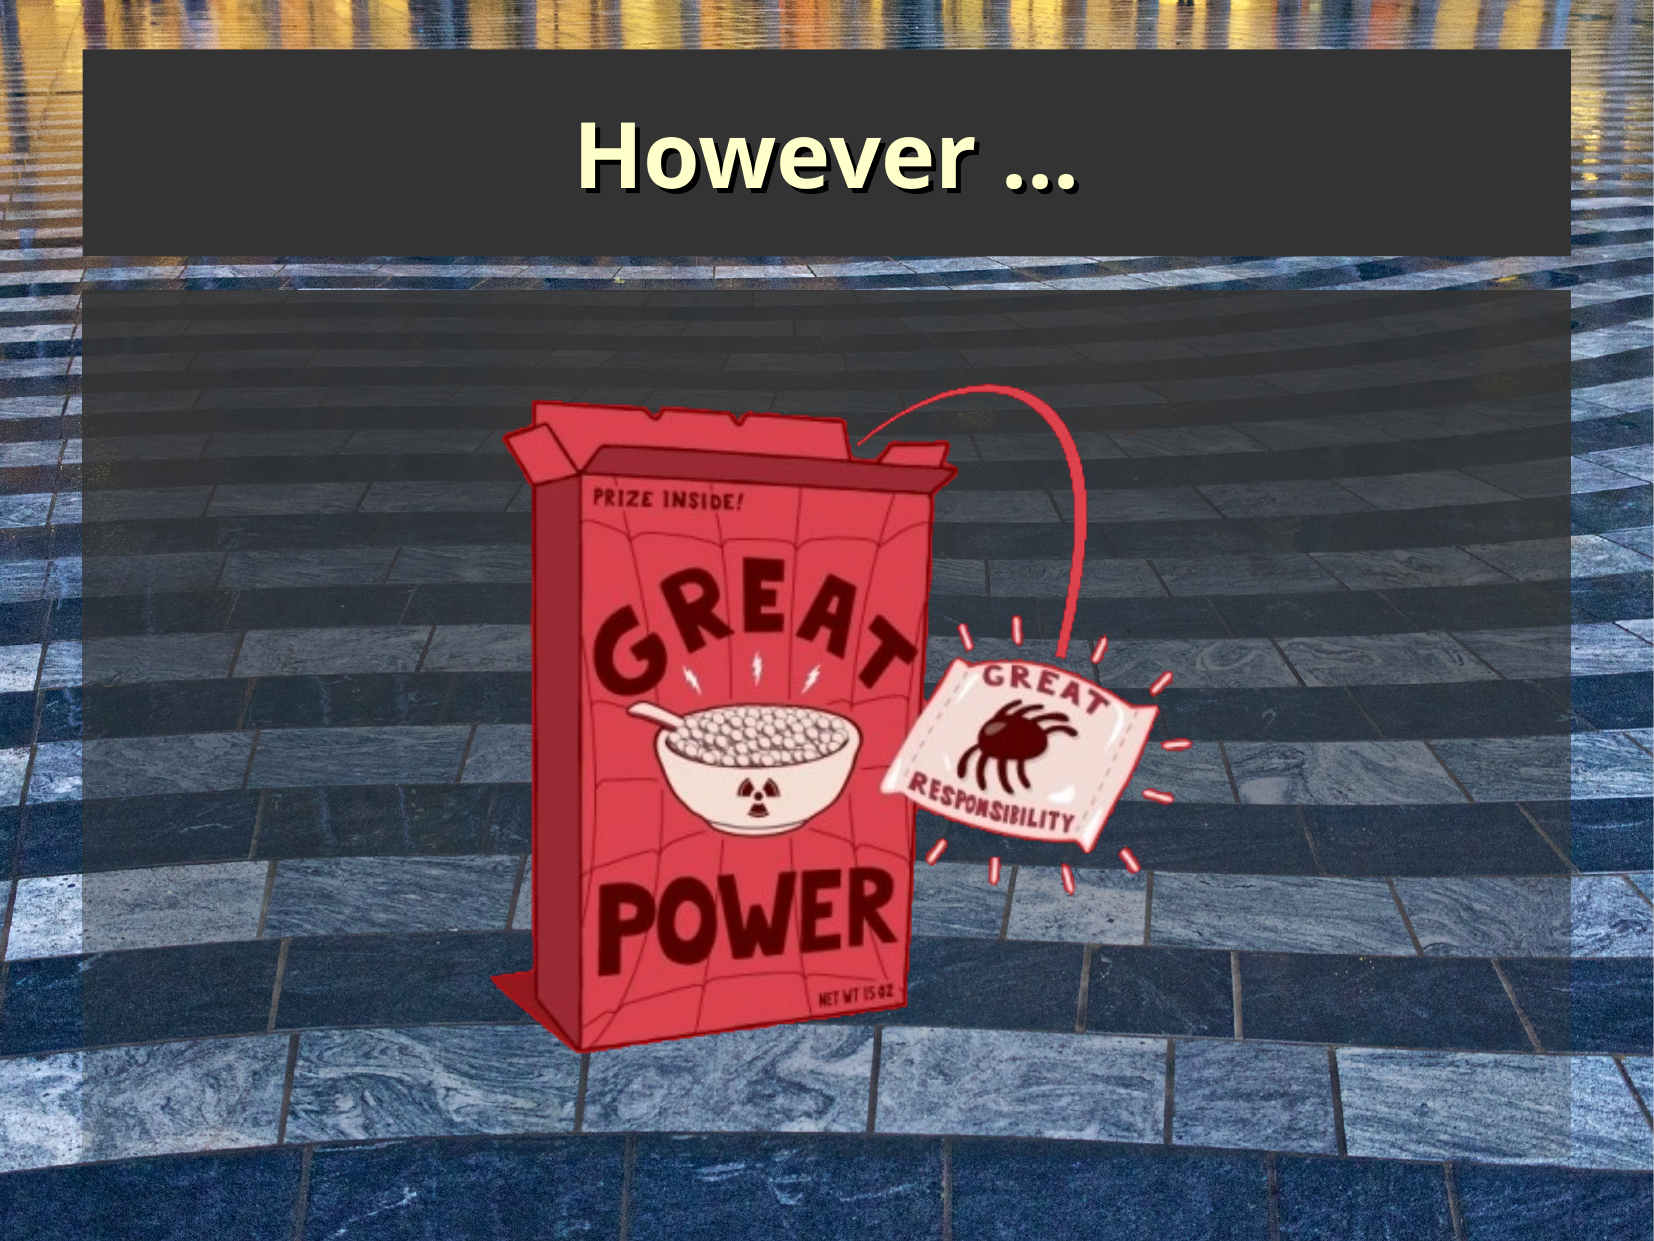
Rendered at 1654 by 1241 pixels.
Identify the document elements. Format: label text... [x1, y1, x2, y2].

title However ... [82, 49, 1571, 257]
list [82, 290, 1571, 1158]
picture [0, 0, 1654, 1241]
